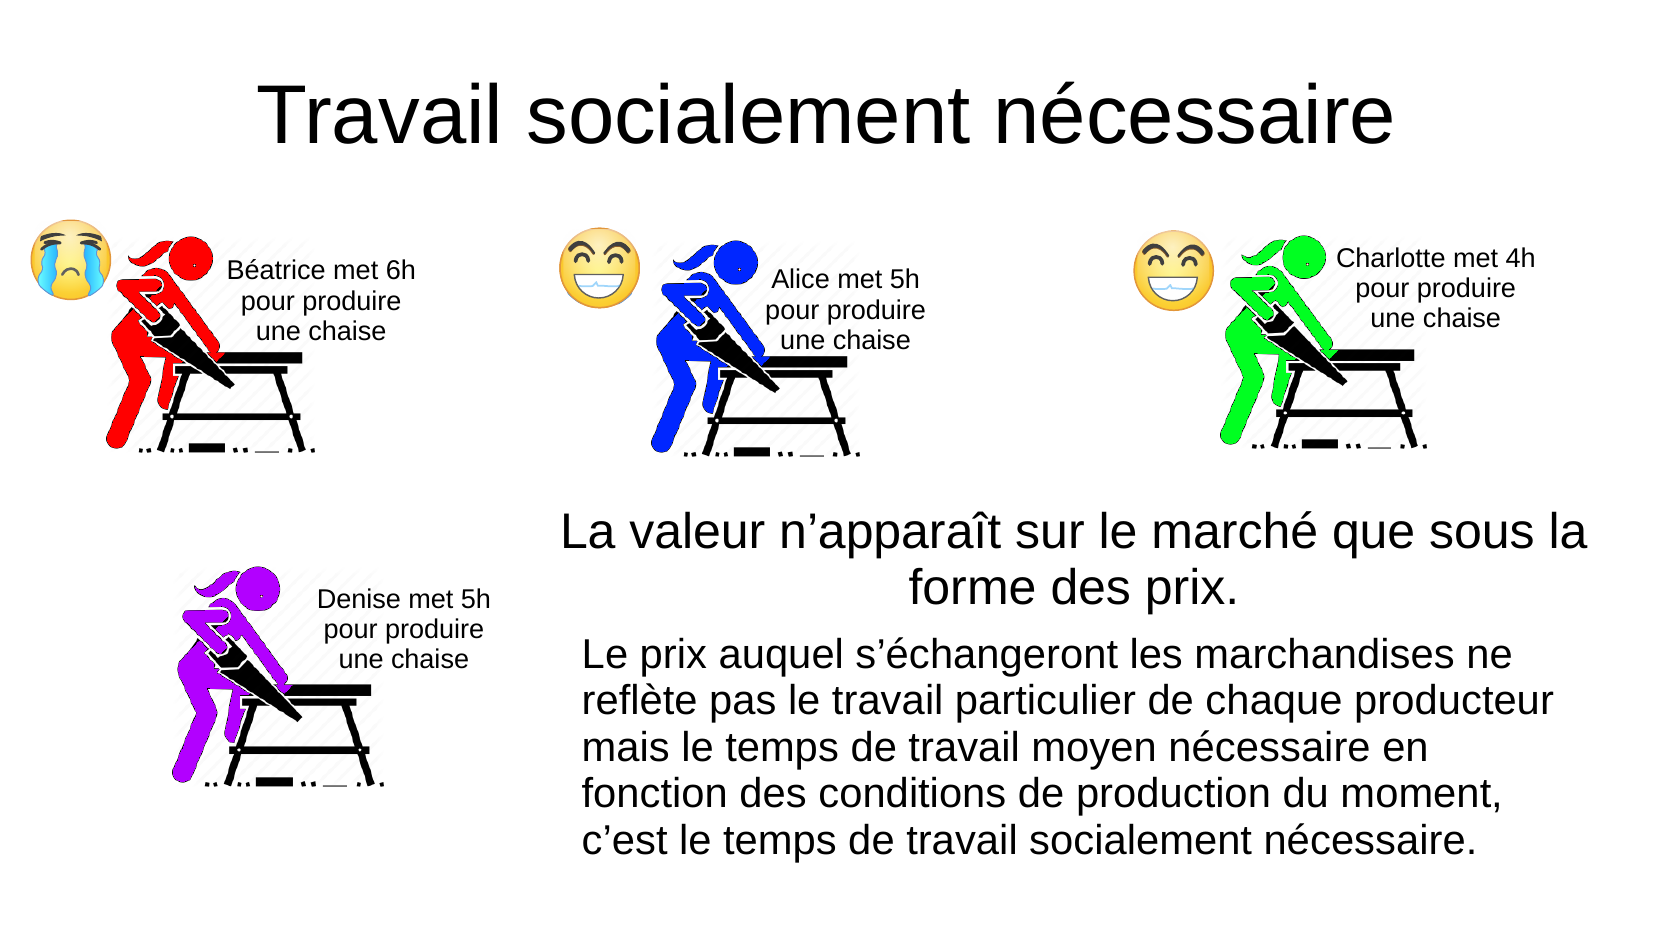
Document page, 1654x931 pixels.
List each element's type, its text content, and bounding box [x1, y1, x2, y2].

picture [23, 212, 315, 453]
picture [651, 240, 860, 457]
text_box Béatrice met 6h pour produire une chaise [205, 248, 438, 384]
text_box Le prix auquel s’échangeront les marchandises ne reflète pas le travail particulier de chaque producteur mais le temps de travail moyen nécessaire en fonction des conditions de production du moment, c’est le temps de travail socialement nécessaire. [566, 623, 1595, 886]
text_box Charlotte met 4h pour produire une chaise [1319, 235, 1552, 372]
title Travail socialement nécessaire [82, 37, 1571, 193]
picture [172, 566, 384, 787]
text_box Alice met 5h pour produire une chaise [741, 256, 950, 363]
picture [552, 220, 647, 316]
text_box Denise met 5h pour produire une chaise [299, 576, 508, 683]
picture [1126, 223, 1427, 449]
text_box La valeur n’apparaît sur le marché que sous la forme des prix. [530, 496, 1618, 623]
